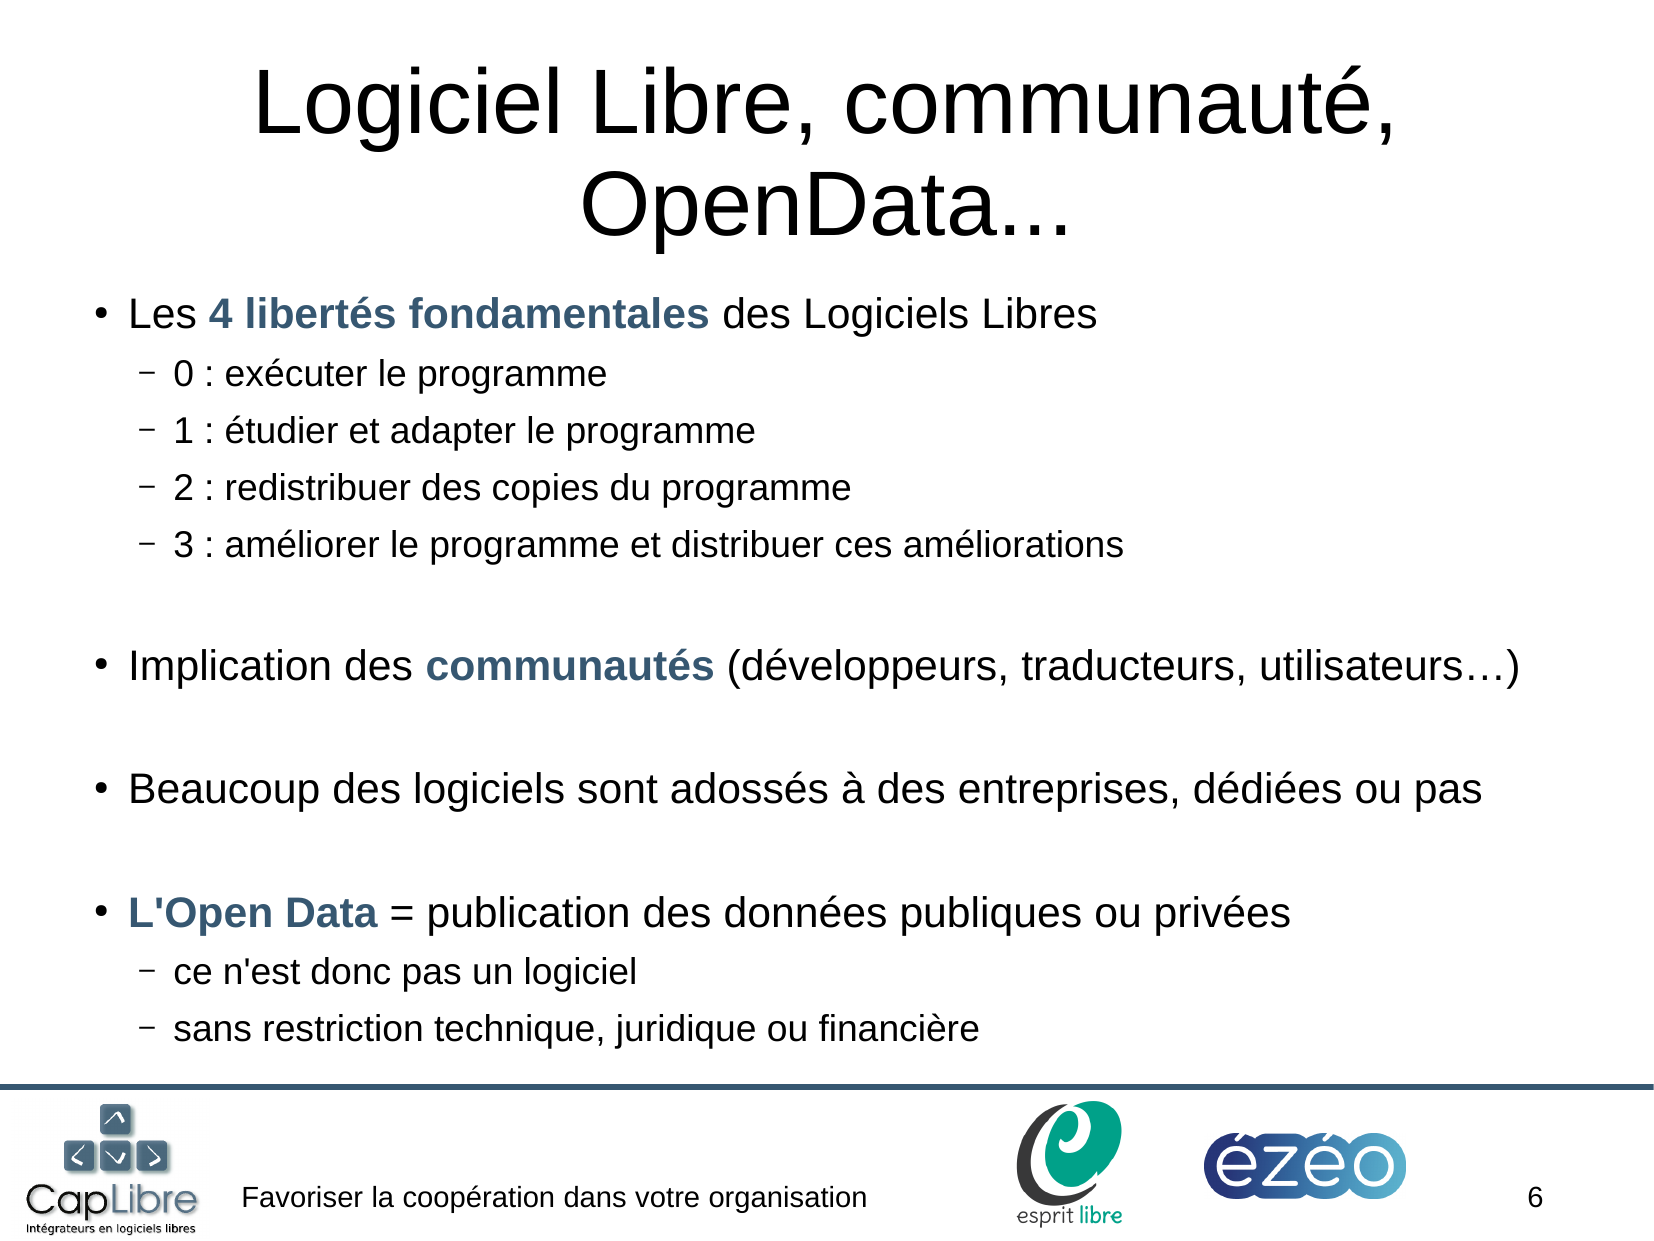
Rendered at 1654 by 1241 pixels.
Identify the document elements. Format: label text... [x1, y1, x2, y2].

picture [1204, 1133, 1406, 1199]
title Logiciel Libre, communauté, OpenData... [82, 49, 1571, 257]
list Les 4 libertés fondamentales des Logiciels Libres 0 : exécuter le programme 1 : étudier et adapter le programme 2 : redistribuer des copies du programme 3 : améliorer le programme et distribuer ces améliorations Implication des communautés (développeurs, traducteurs, utilisateurs…) Beaucoup des logiciels sont adossés à des entreprises, dédiées ou pas L'Open Data = publication des données publiques ou privées ce n'est donc pas un logiciel sans restriction technique, juridique ou financière [82, 290, 1571, 1063]
picture [11, 1098, 210, 1239]
picture [1003, 1098, 1134, 1229]
